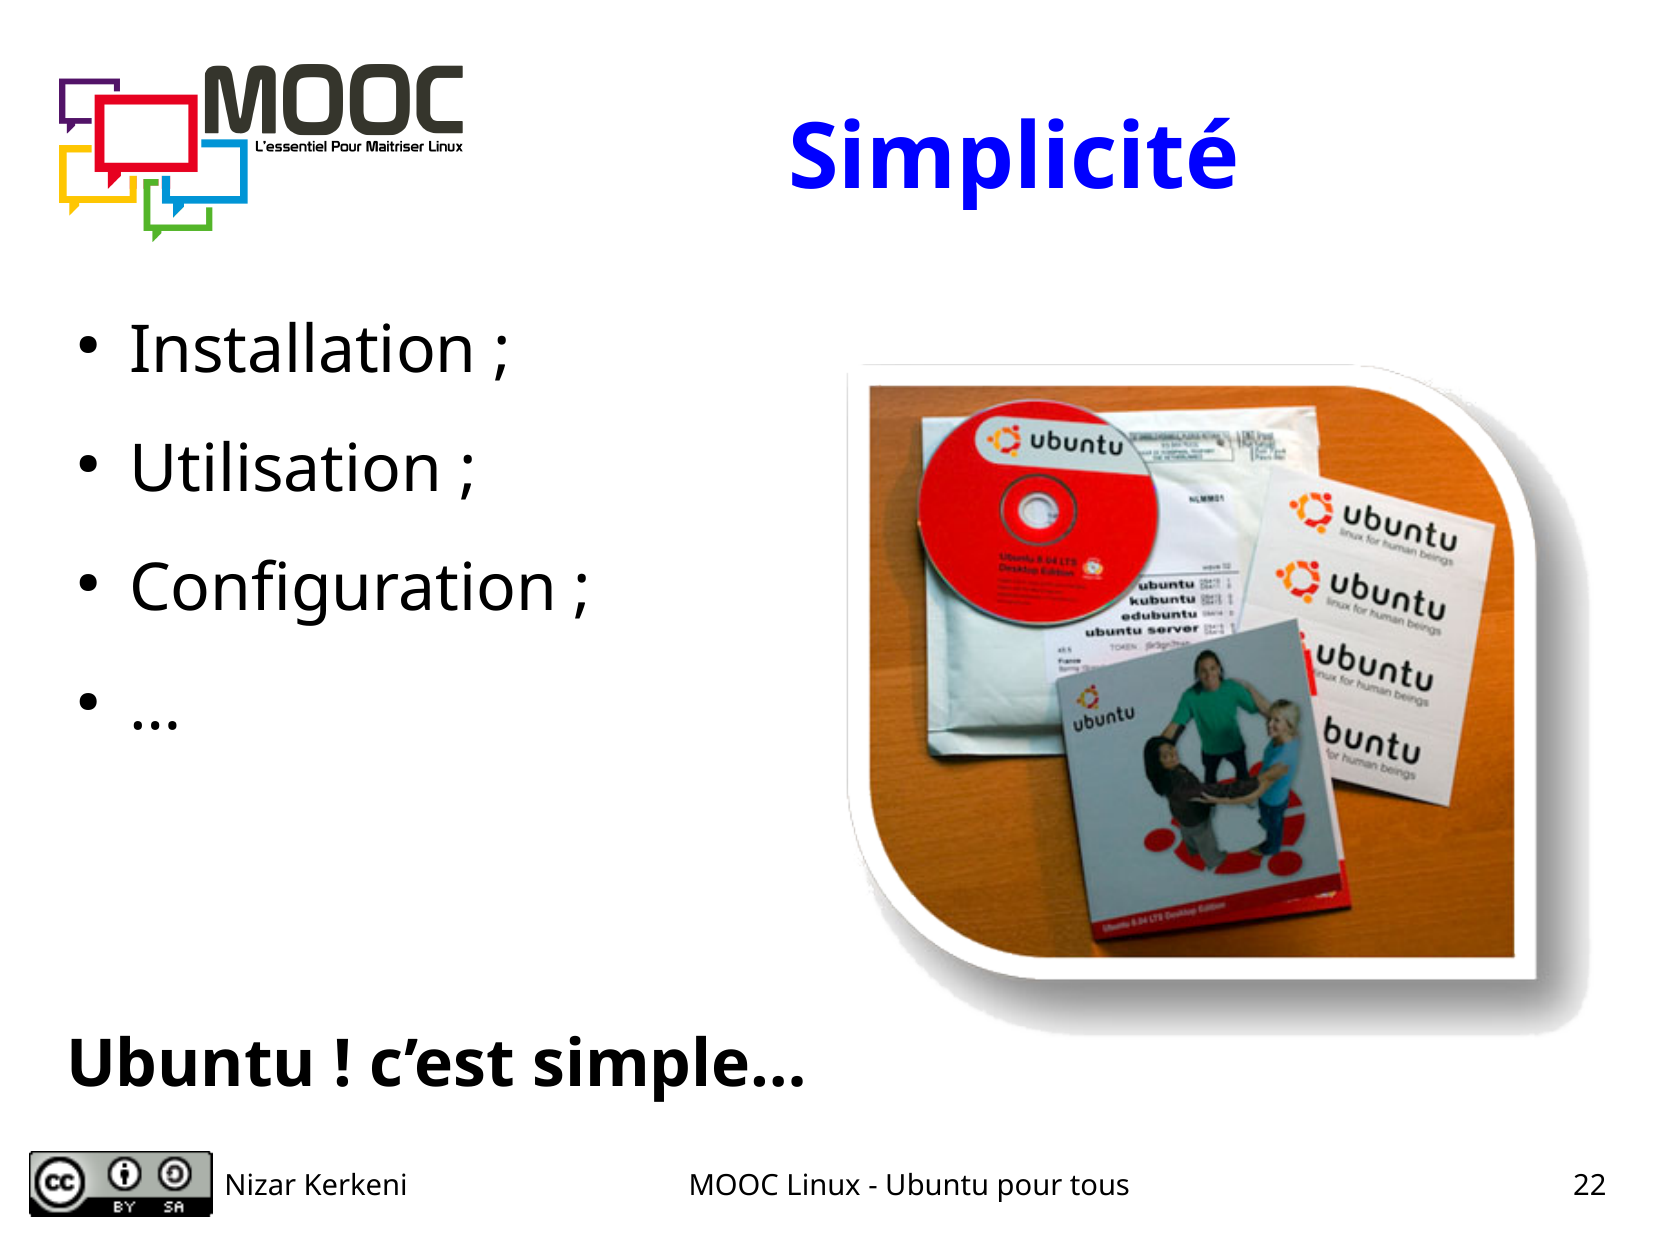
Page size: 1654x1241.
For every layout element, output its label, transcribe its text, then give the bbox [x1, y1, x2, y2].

picture [29, 1151, 213, 1217]
picture [845, 364, 1595, 1043]
title Simplicité [460, 49, 1568, 257]
list Installation ; Utilisation ; Configuration ; … Ubuntu ! c’est simple… [59, 290, 809, 1117]
picture [59, 64, 460, 242]
